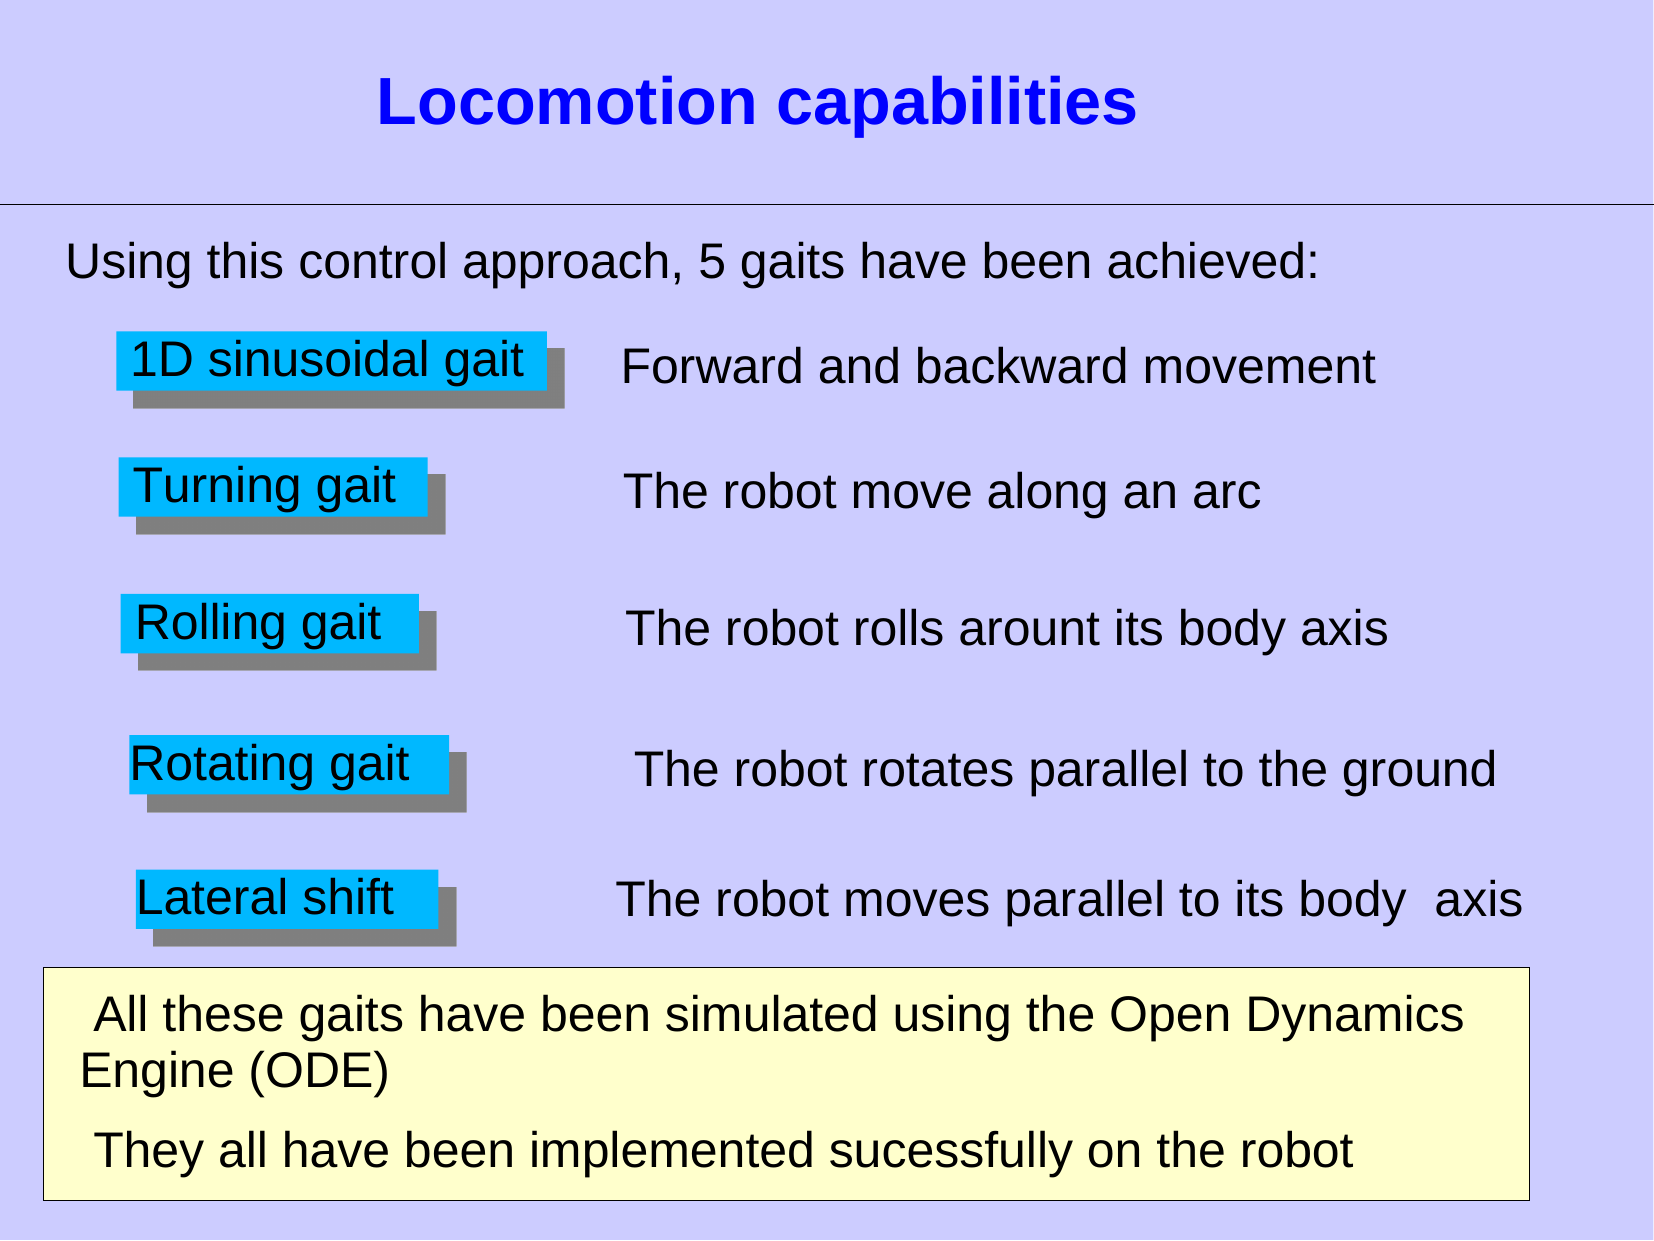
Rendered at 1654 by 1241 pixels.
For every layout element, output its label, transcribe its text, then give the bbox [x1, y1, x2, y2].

text_box The robot move along an arc [608, 463, 1394, 524]
text_box All these gaits have been simulated using the Open Dynamics Engine (ODE) They all have been implemented sucessfully on the robot [79, 986, 1593, 1178]
text_box The robot rolls arount its body axis [611, 600, 1396, 660]
text_box [43, 967, 1530, 1201]
text_box Using this control approach, 5 gaits have been achieved: [51, 233, 1355, 293]
text_box Lateral shift [135, 869, 439, 929]
title Locomotion capabilities [120, 0, 1396, 191]
text_box Forward and backward movement [606, 337, 1391, 398]
text_box Rotating gait [129, 735, 450, 795]
text_box 1D sinusoidal gait [116, 331, 547, 391]
text_box The robot moves parallel to its body axis [615, 871, 1526, 932]
text_box Rolling gait [120, 593, 419, 654]
text_box The robot rotates parallel to the ground [619, 741, 1593, 801]
text_box Turning gait [118, 457, 428, 517]
